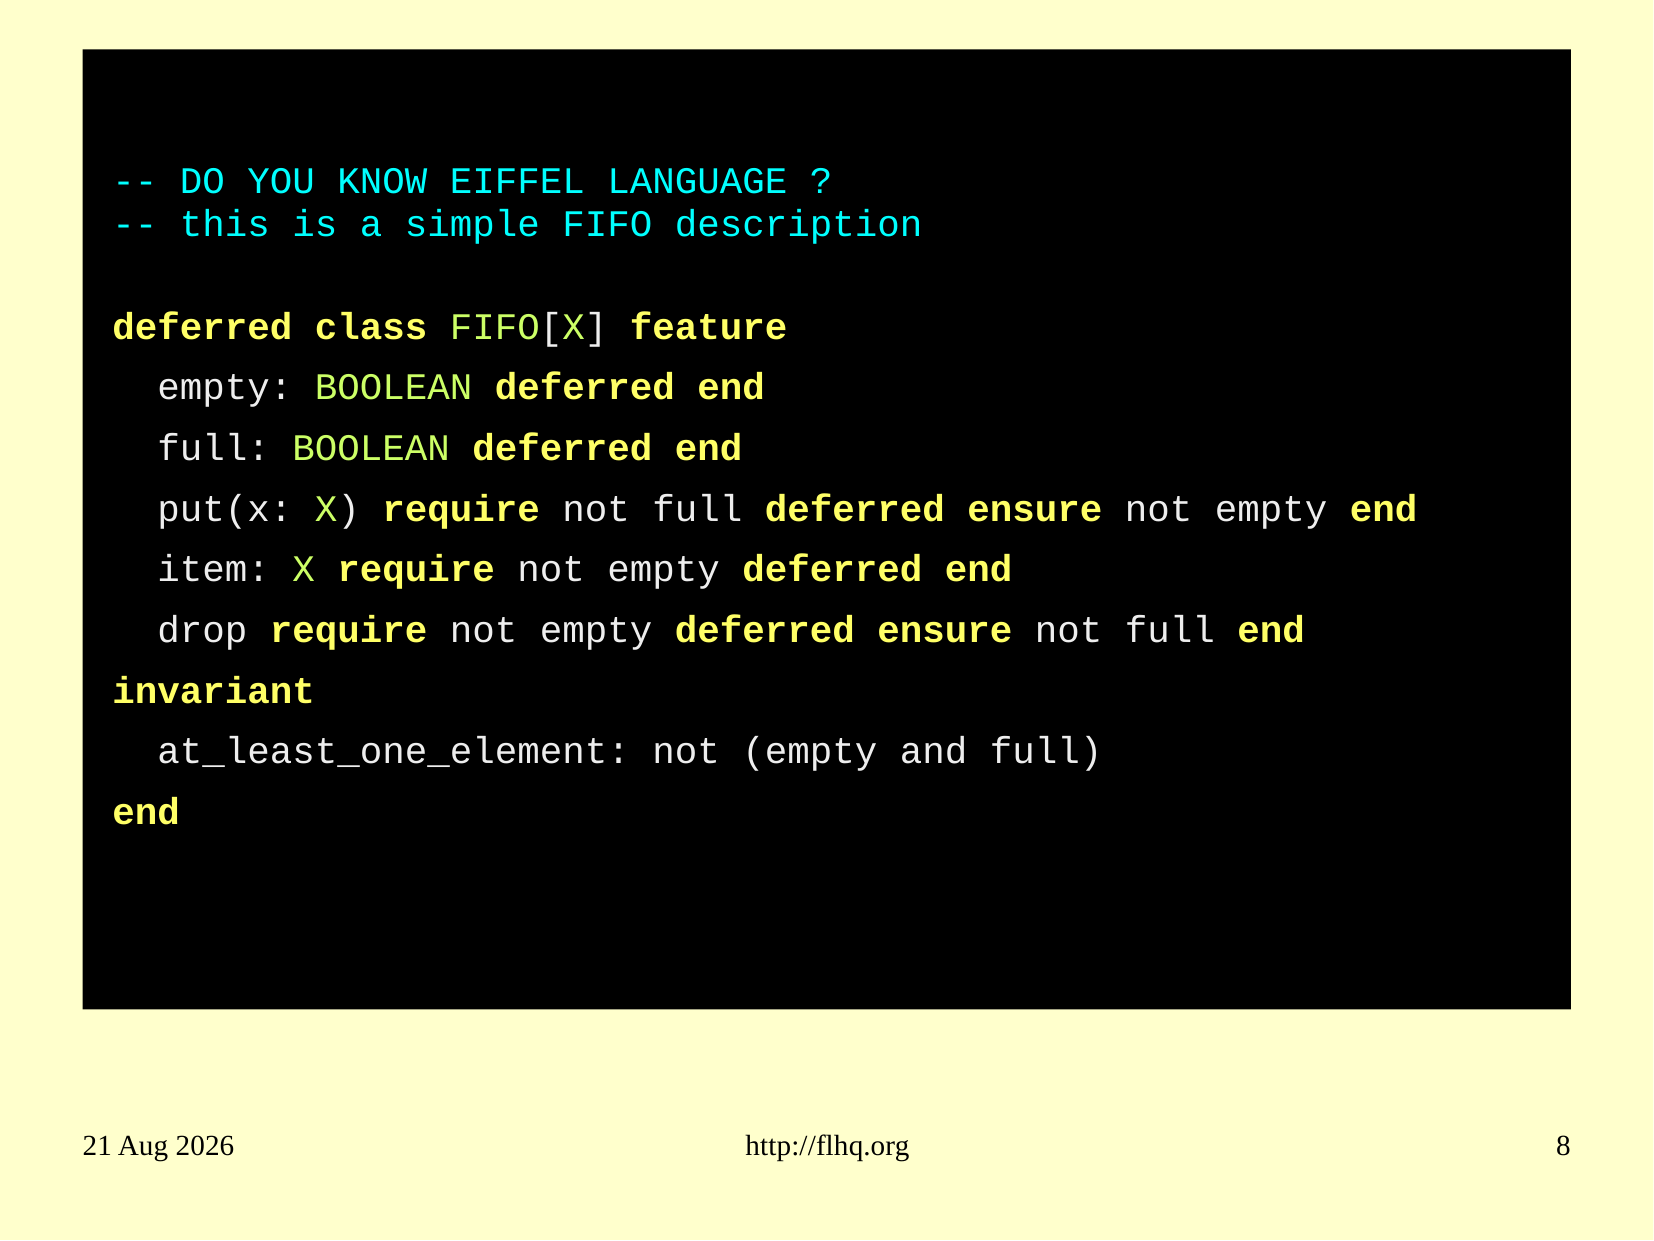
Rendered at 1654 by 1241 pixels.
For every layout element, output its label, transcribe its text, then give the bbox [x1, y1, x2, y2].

subtitle -- DO YOU KNOW EIFFEL LANGUAGE ? -- this is a simple FIFO description deferred class FIFO[X] feature empty: BOOLEAN deferred end full: BOOLEAN deferred end put(x: X) require not full deferred ensure not empty end item: X require not empty deferred end drop require not empty deferred ensure not full end invariant at_least_one_element: not (empty and full) end [82, 49, 1571, 1010]
